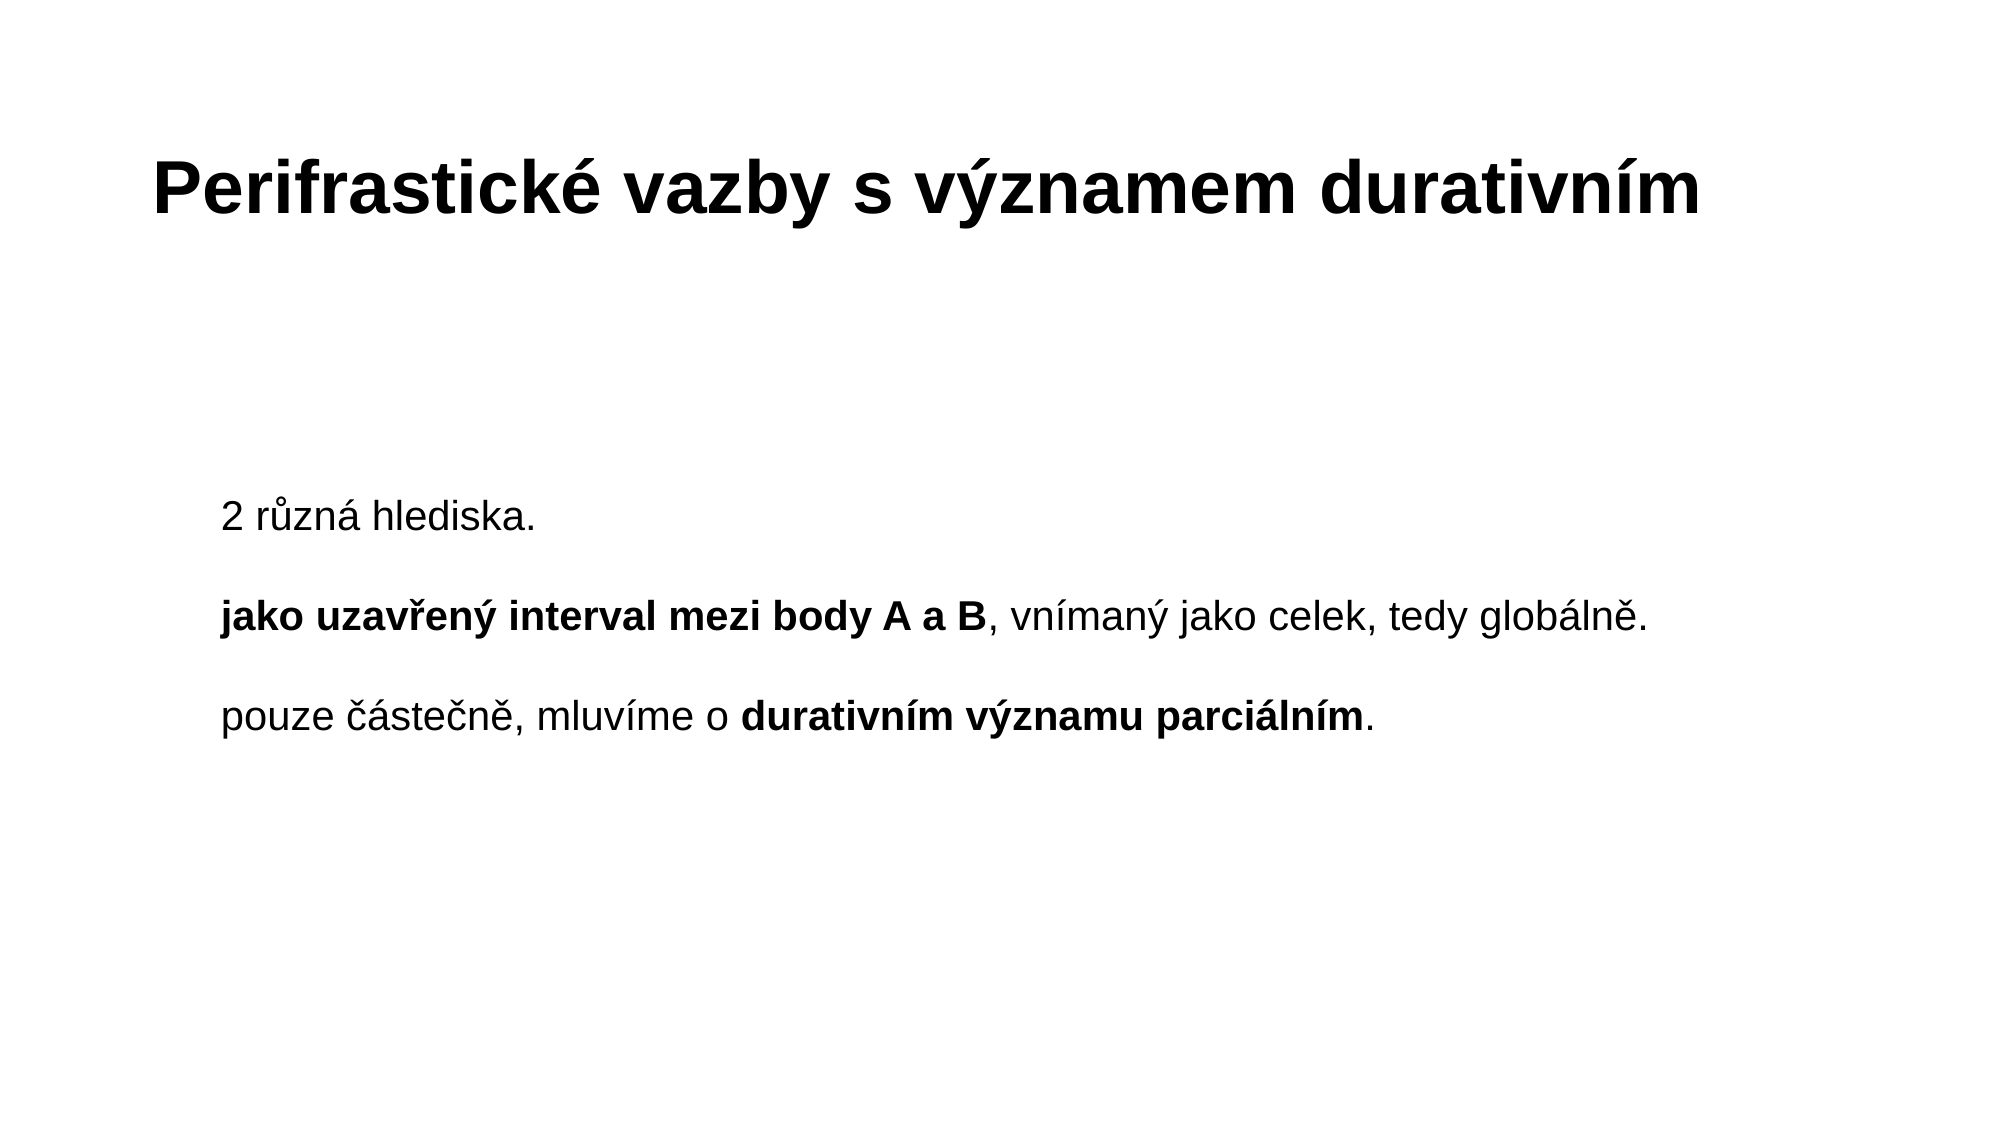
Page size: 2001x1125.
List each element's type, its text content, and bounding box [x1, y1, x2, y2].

title Perifrastické vazby s významem durativním [137, 59, 1863, 278]
text_box 2 různá hlediska. jako uzavřený interval mezi body A a B, vnímaný jako celek, tedy globálně. pouze částečně, mluvíme o durativním významu parciálním. [206, 481, 1892, 826]
